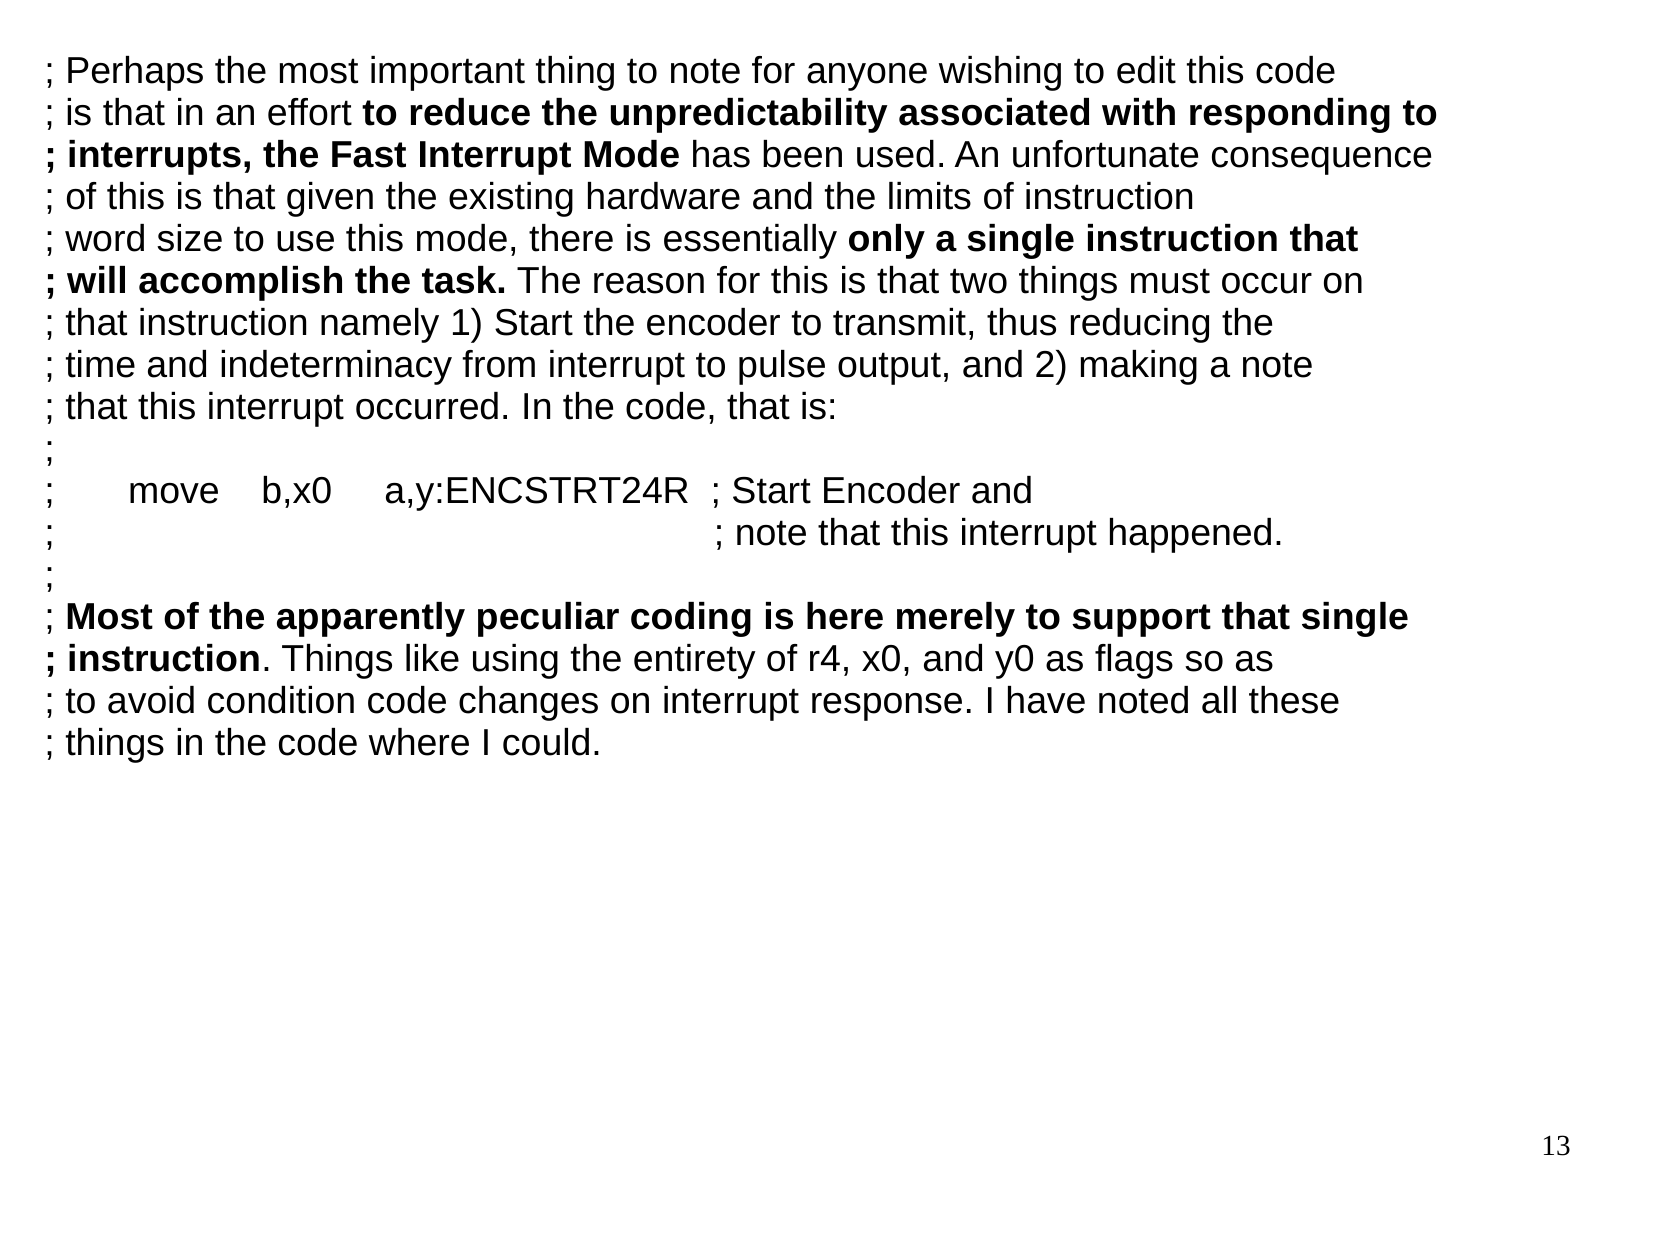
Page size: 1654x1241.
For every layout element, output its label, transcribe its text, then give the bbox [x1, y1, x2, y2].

text_box ; Perhaps the most important thing to note for anyone wishing to edit this code ; is that in an effort to reduce the unpredictability associated with responding to ; interrupts, the Fast Interrupt Mode has been used. An unfortunate consequence ; of this is that given the existing hardware and the limits of instruction ; word size to use this mode, there is essentially only a single instruction that ; will accomplish the task. The reason for this is that two things must occur on ; that instruction namely 1) Start the encoder to transmit, thus reducing the ; time and indeterminacy from interrupt to pulse output, and 2) making a note ; that this interrupt occurred. In the code, that is: ; ; move b,x0 a,y:ENCSTRT24R ; Start Encoder and ; ; note that this interrupt happened. ; ; Most of the apparently peculiar coding is here merely to support that single ; instruction. Things like using the entirety of r4, x0, and y0 as flags so as ; to avoid condition code changes on interrupt response. I have noted all these ; things in the code where I could. [29, 0, 1654, 1182]
